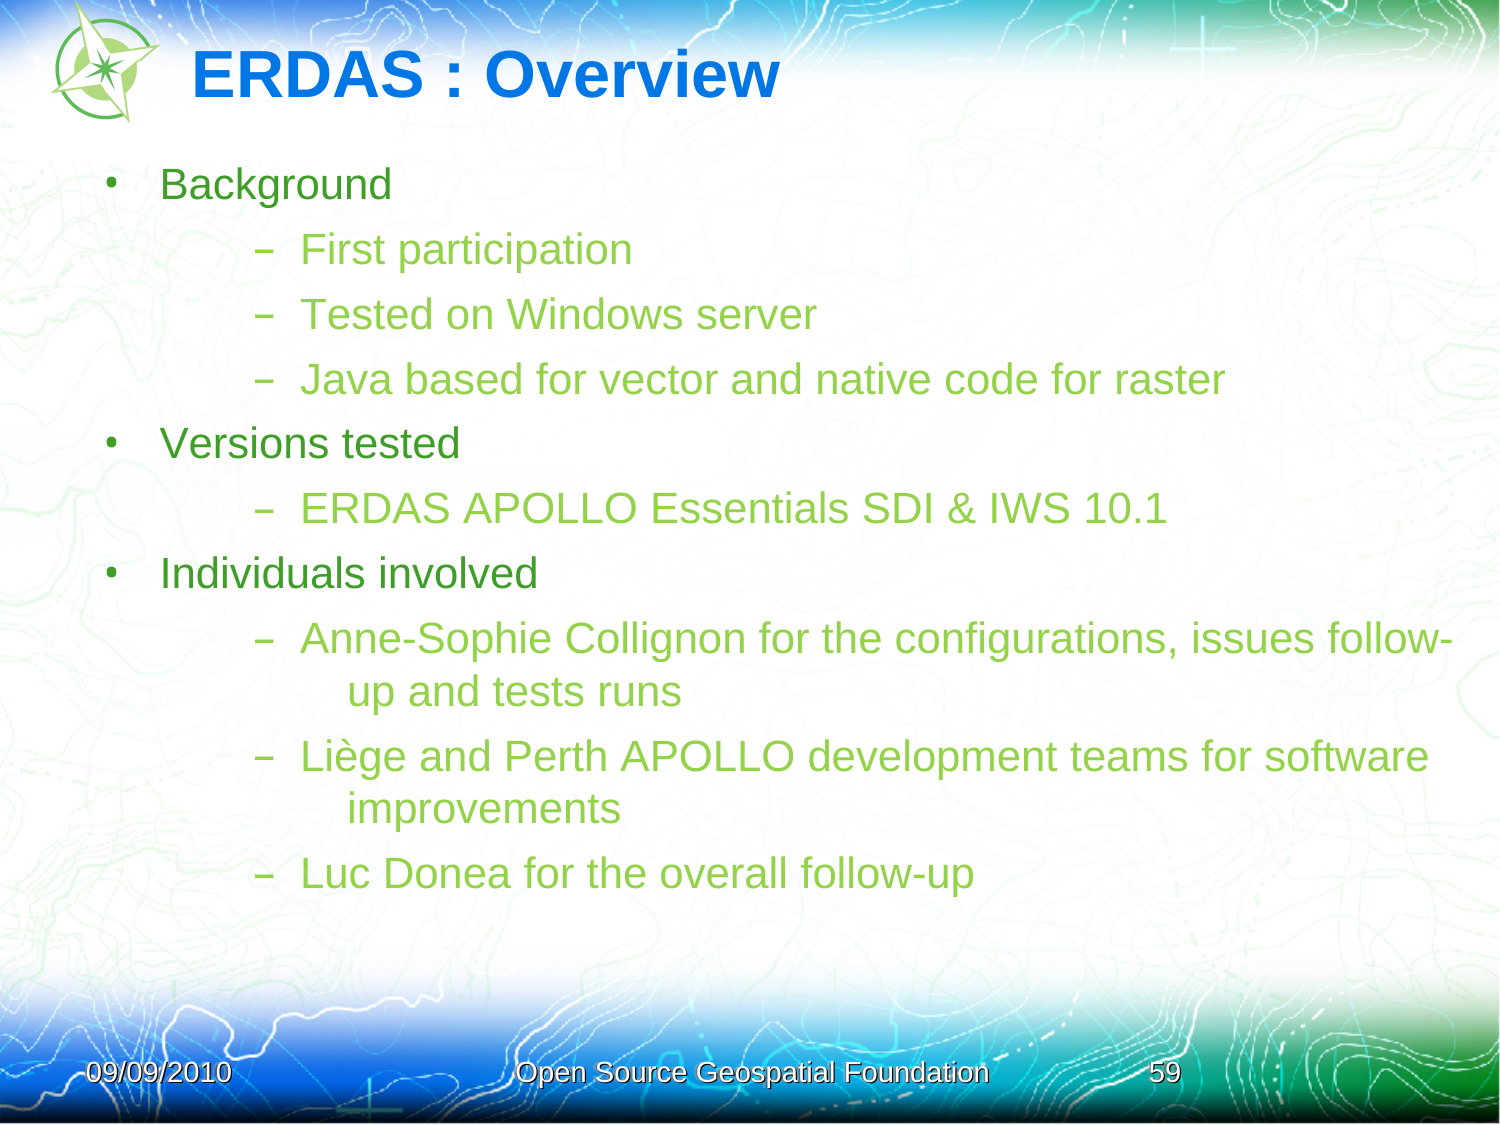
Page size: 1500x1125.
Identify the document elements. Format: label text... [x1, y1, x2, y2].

picture [0, 0, 1500, 1125]
text_box 09/09/2010 [71, 1045, 355, 1112]
text_box Open Source Geospatial Foundation [383, 1045, 1123, 1096]
title ERDAS : Overview [177, 21, 1477, 122]
list Background First participation Tested on Windows server Java based for vector and native code for raster Versions tested ERDAS APOLLO Essentials SDI & IWS 10.1 Individuals involved Anne-Sophie Collignon for the configurations, issues follow-up and tests runs Liège and Perth APOLLO development teams for software improvements Luc Donea for the overall follow-up [88, 147, 1477, 945]
text_box <number> [1134, 1045, 1447, 1112]
